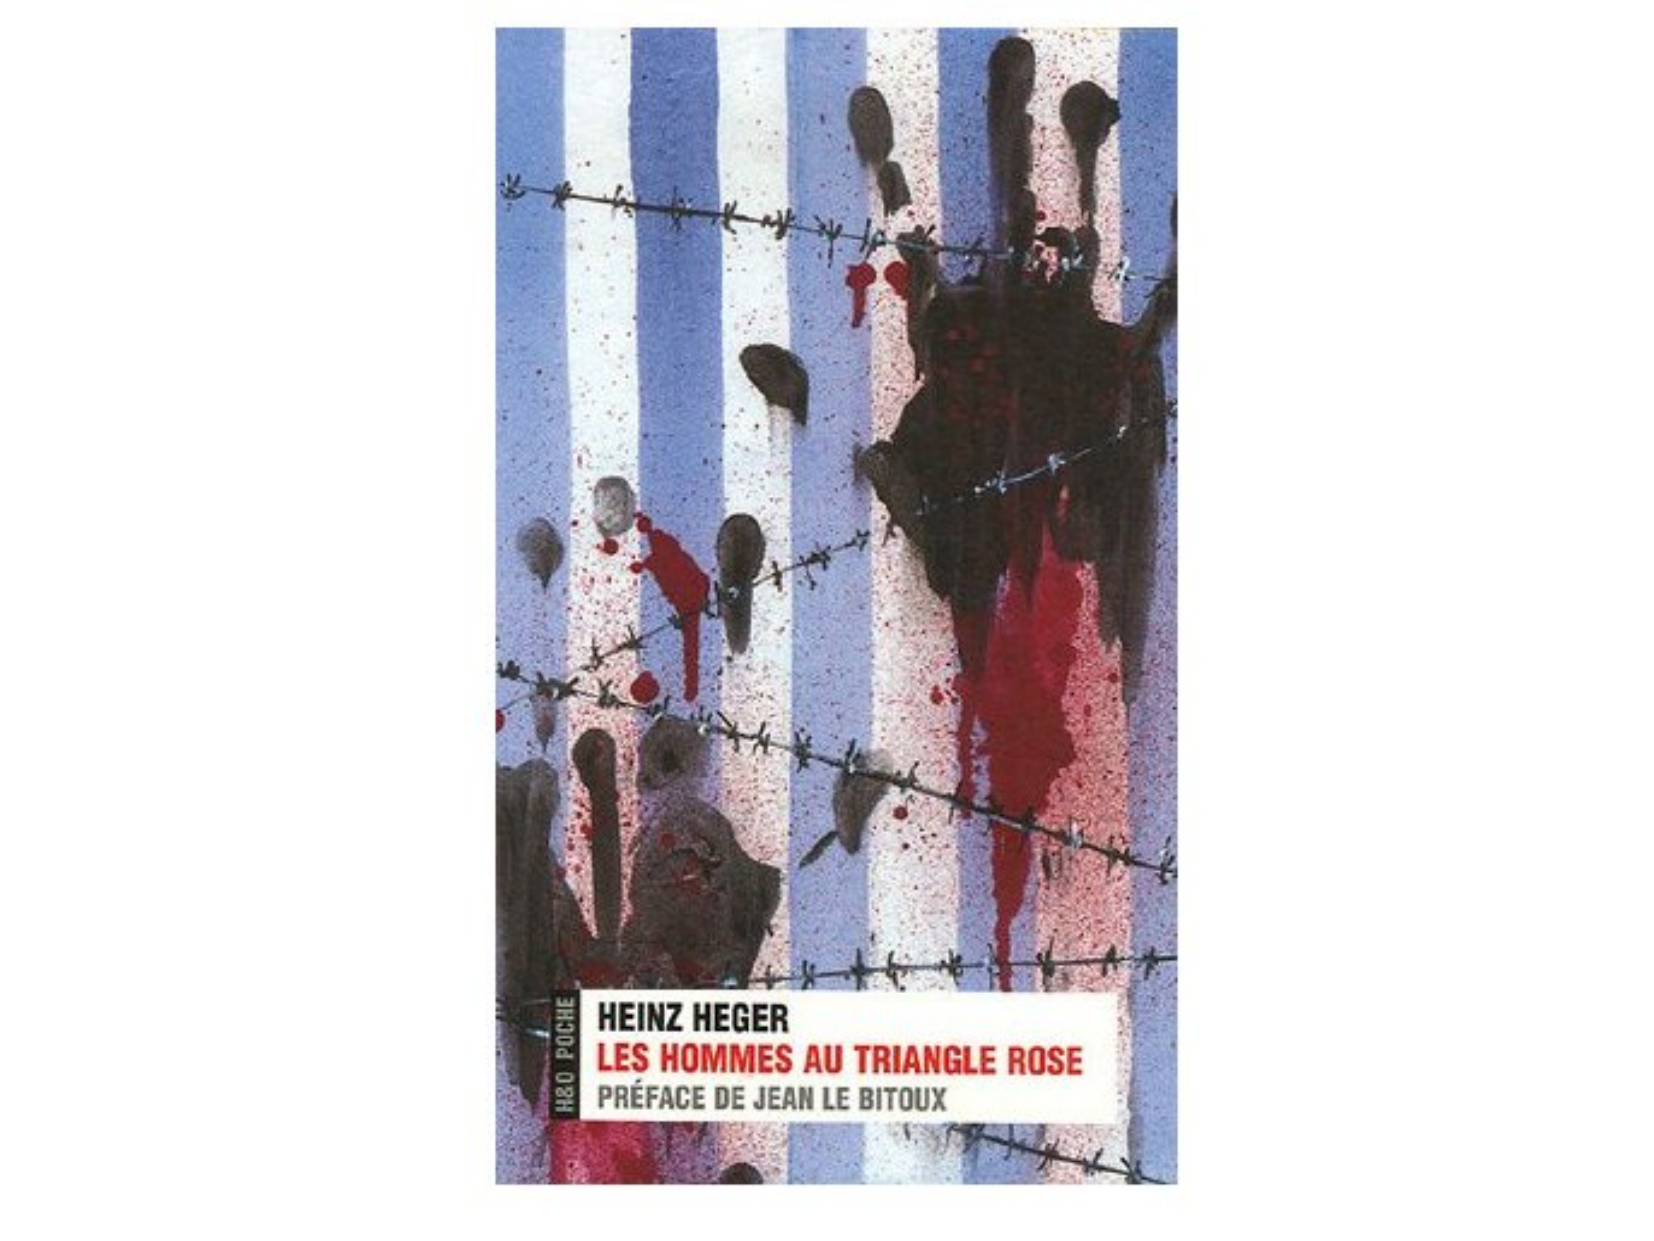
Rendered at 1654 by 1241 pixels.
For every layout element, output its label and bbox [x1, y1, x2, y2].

picture [236, 0, 1441, 1217]
